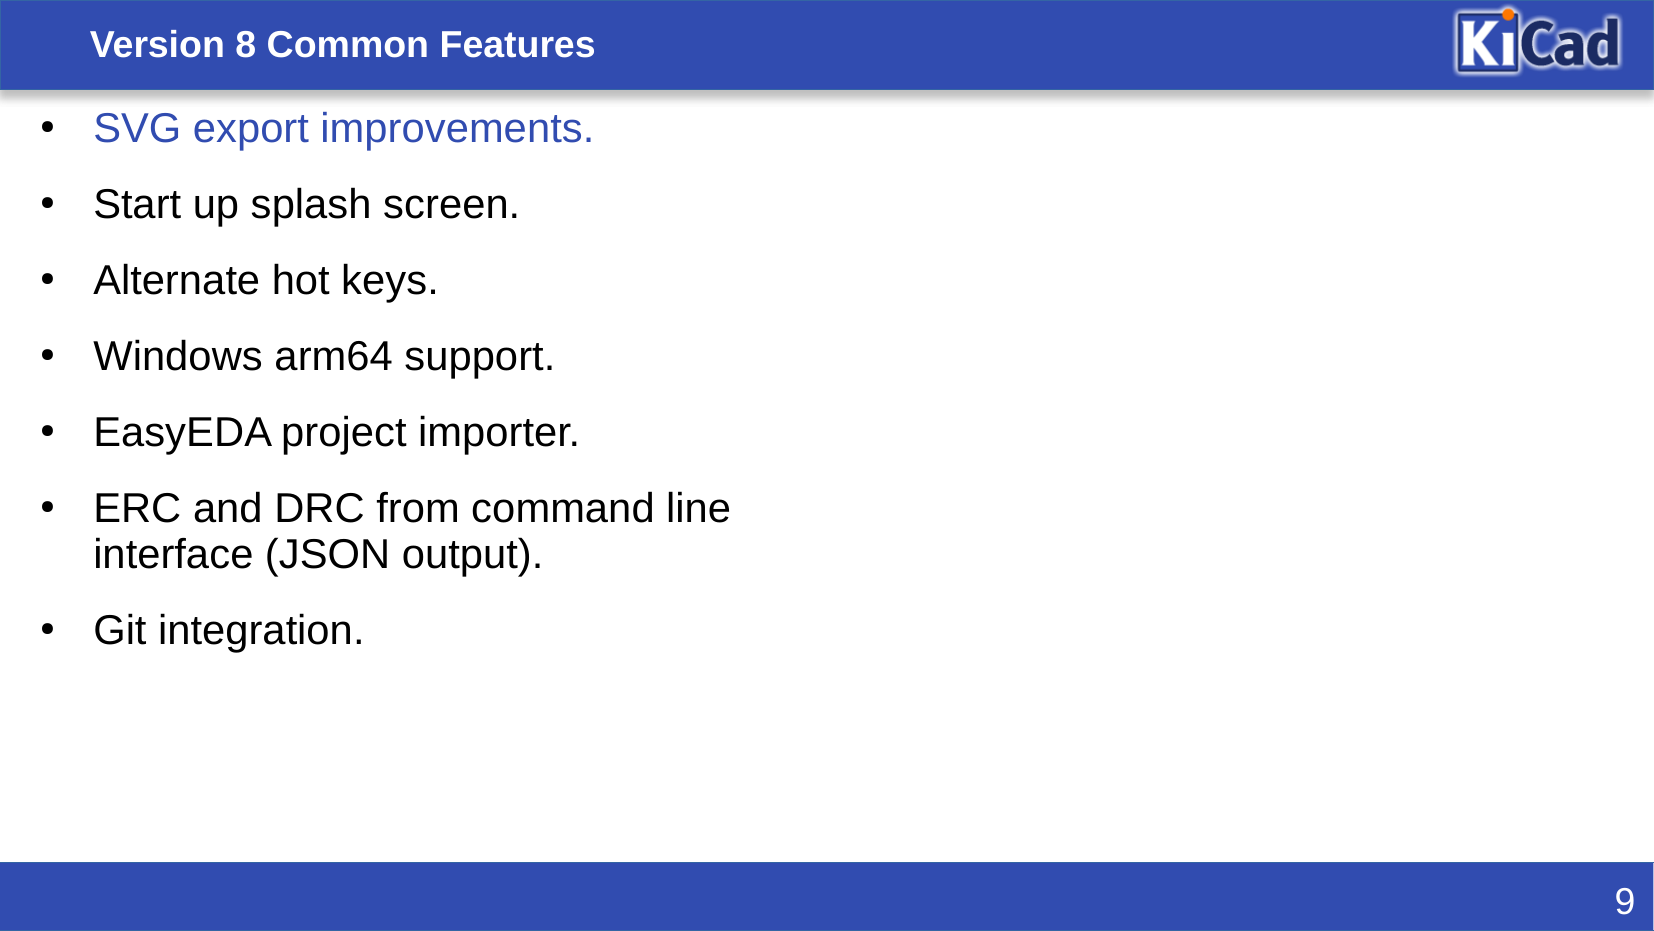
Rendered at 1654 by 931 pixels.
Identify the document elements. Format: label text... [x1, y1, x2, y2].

list SVG export improvements. Start up splash screen. Alternate hot keys. Windows arm64 support. EasyEDA project importer. ERC and DRC from command line interface (JSON output). Git integration. [22, 105, 848, 856]
text_box <number> [1387, 873, 1651, 931]
picture [1412, 0, 1654, 92]
text_box [0, 862, 1654, 931]
text_box Version 8 Common Features [0, 0, 1412, 90]
